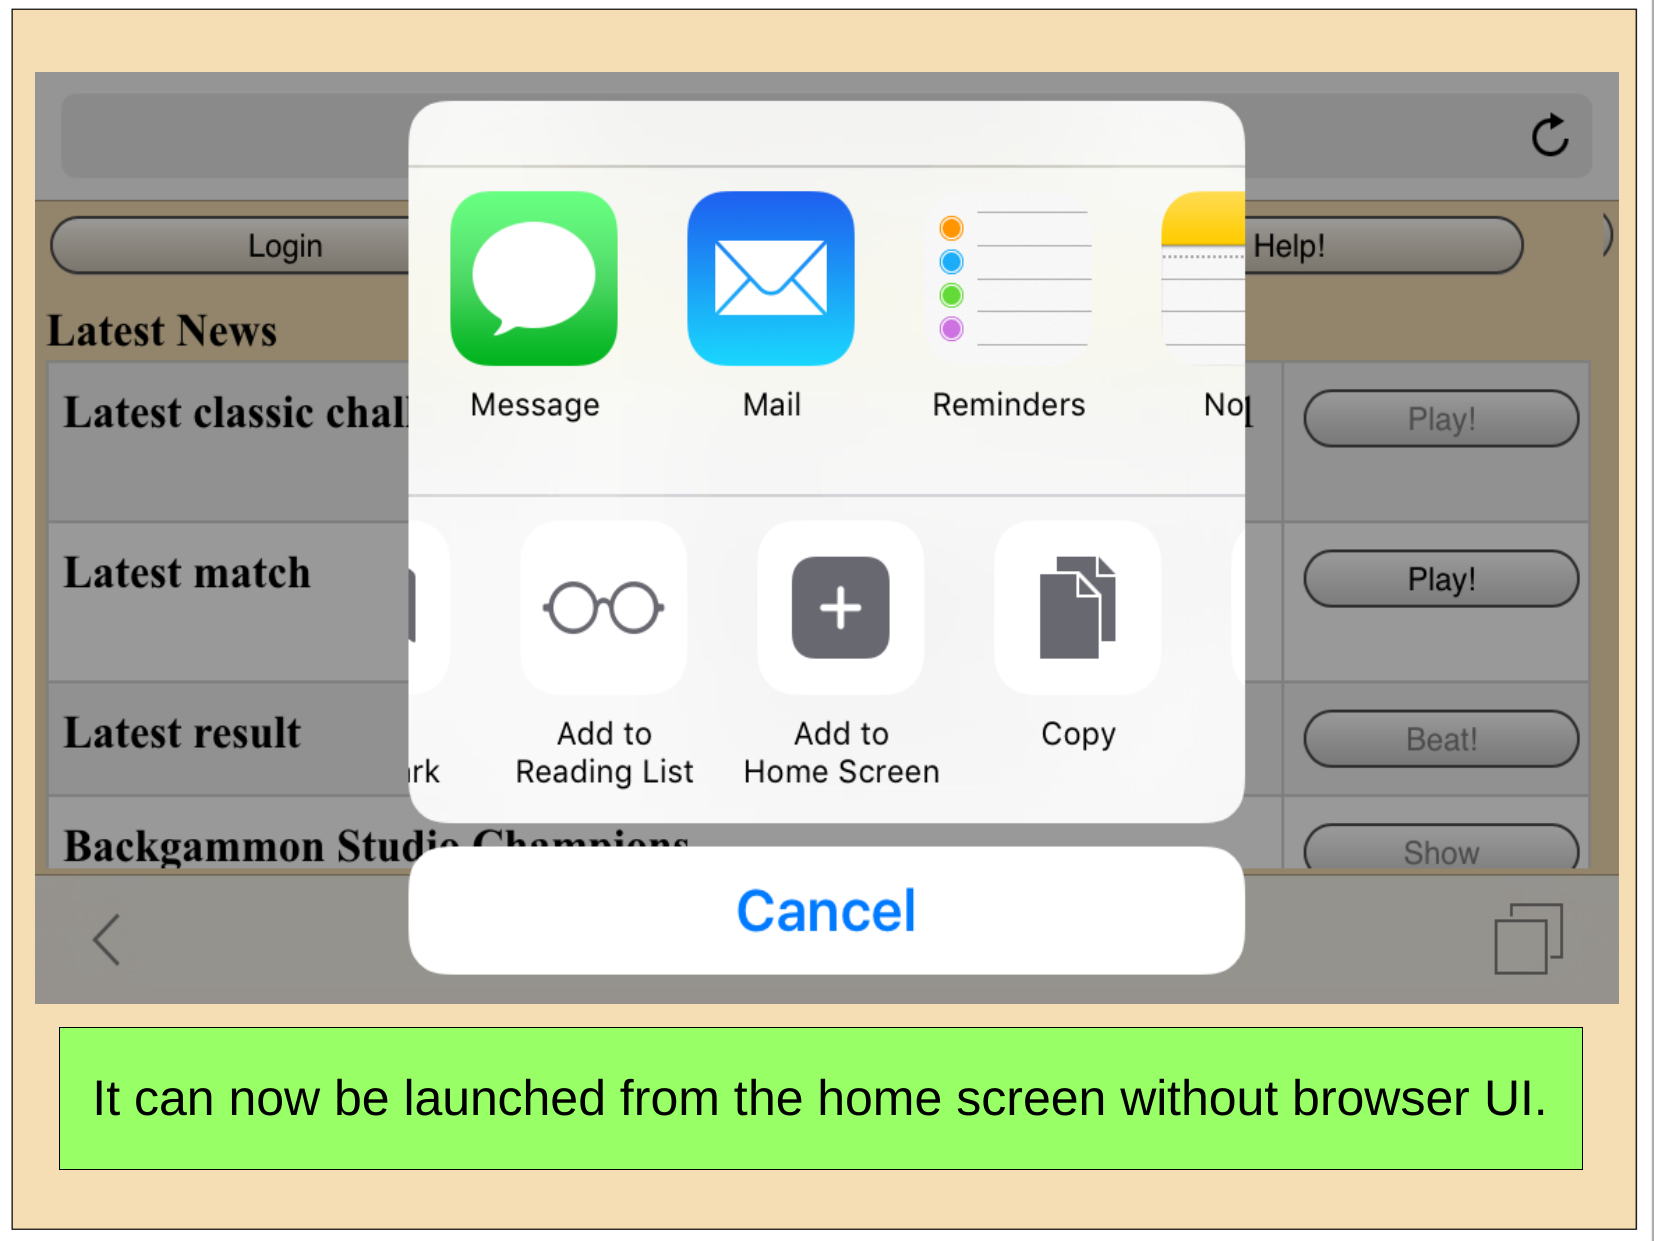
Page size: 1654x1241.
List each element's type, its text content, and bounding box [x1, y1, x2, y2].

text_box It can now be launched from the home screen without browser UI. [59, 1027, 1583, 1170]
picture [0, 0, 1654, 1241]
